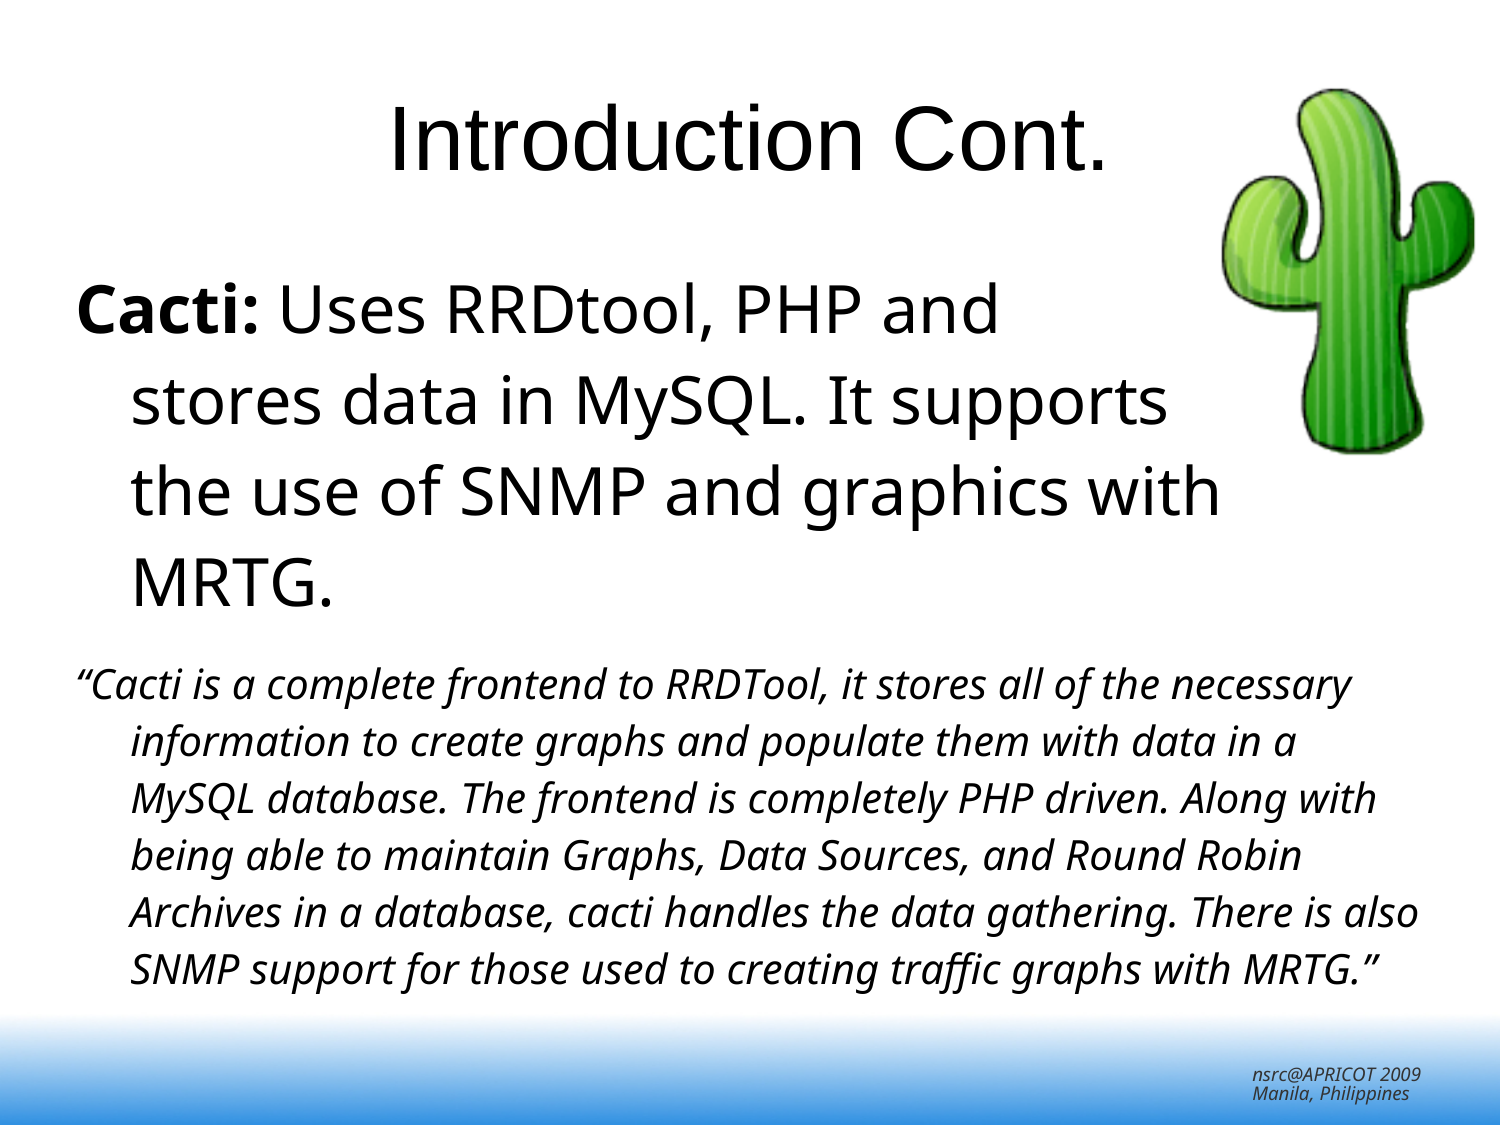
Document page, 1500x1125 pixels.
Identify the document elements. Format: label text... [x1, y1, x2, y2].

picture [0, 1012, 1500, 1125]
title Introduction Cont. [75, 52, 1426, 226]
picture [1217, 76, 1481, 469]
list Cacti: Uses RRDtool, PHP and stores data in MySQL. It supports the use of SNMP and graphics with MRTG. “Cacti is a complete frontend to RRDTool, it stores all of the necessary information to create graphs and populate them with data in a MySQL database. The frontend is completely PHP driven. Along with being able to maintain Graphs, Data Sources, and Round Robin Archives in a database, cacti handles the data gathering. There is also SNMP support for those used to creating traffic graphs with MRTG.” [75, 262, 1426, 991]
